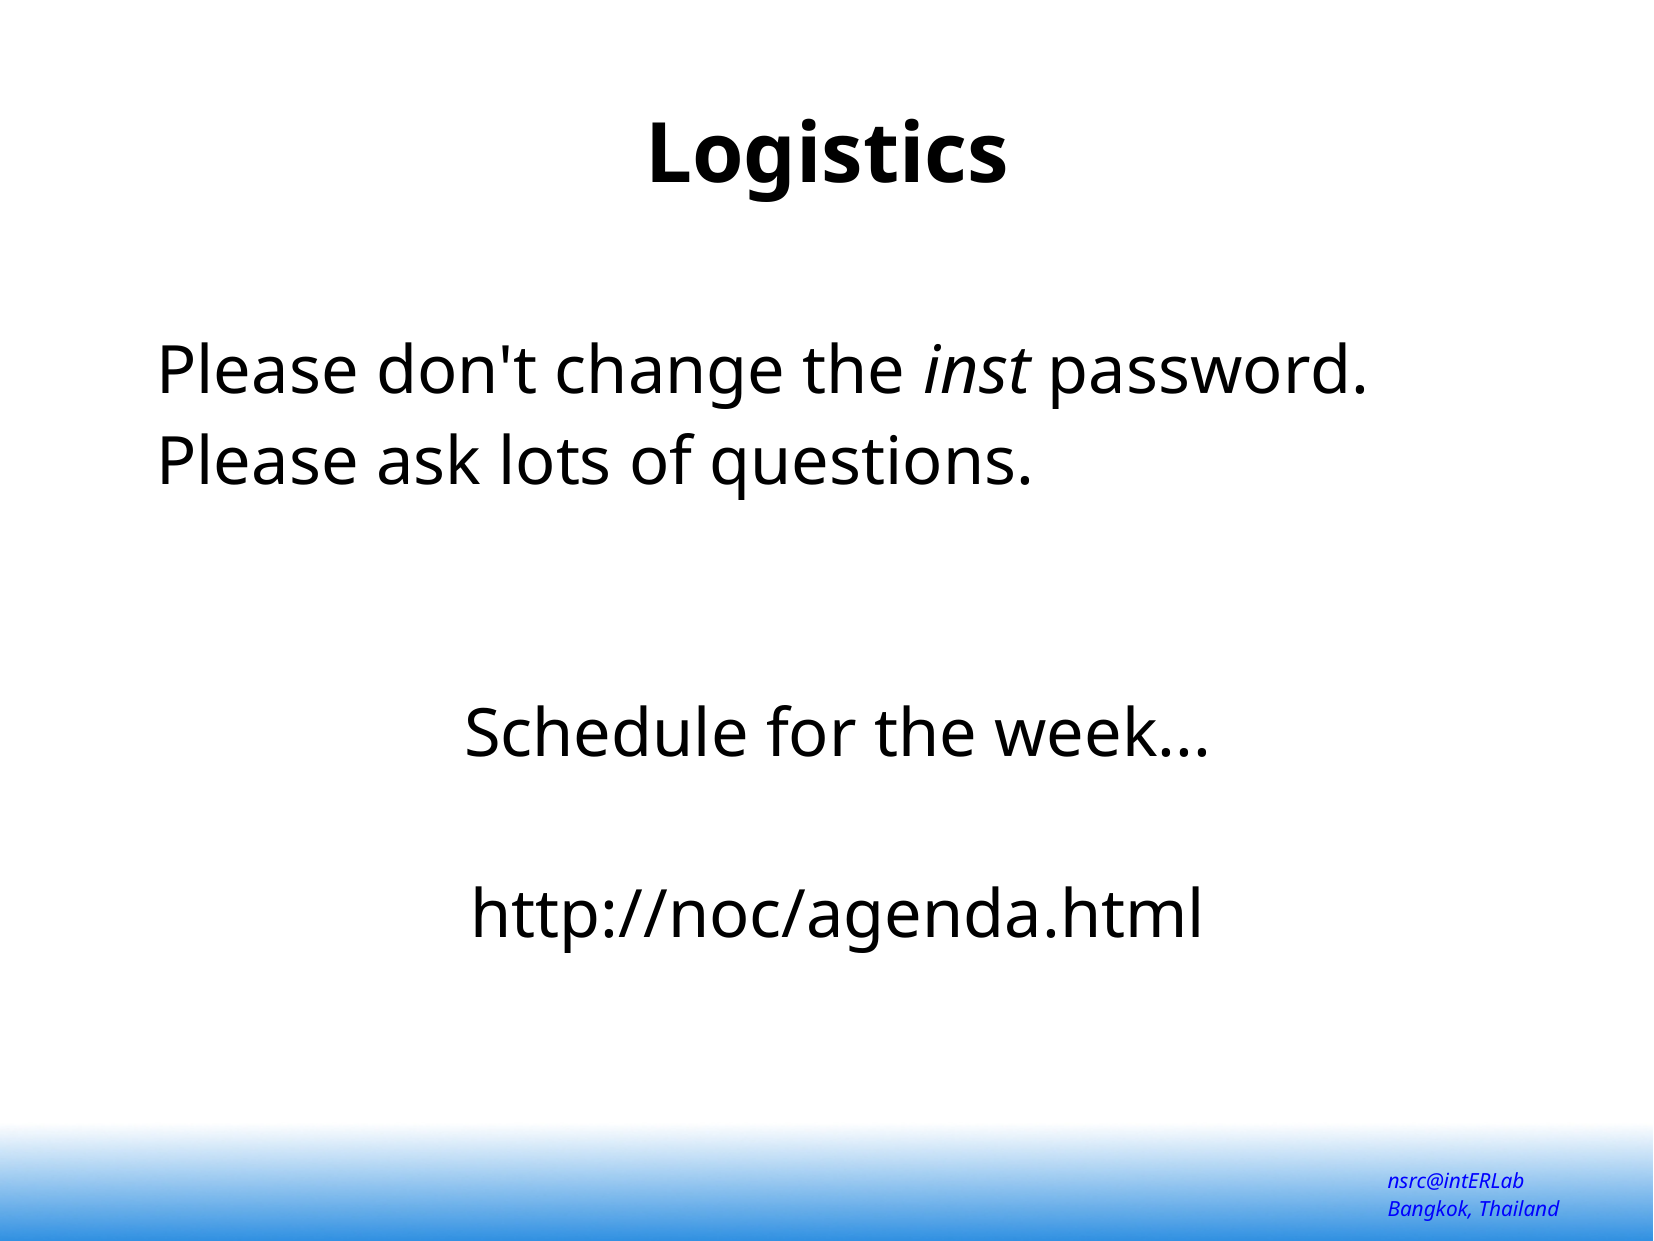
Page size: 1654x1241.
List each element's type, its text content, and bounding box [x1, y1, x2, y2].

title Logistics [121, 46, 1534, 254]
picture [0, 1122, 1653, 1241]
list Please don't change the inst password. Please ask lots of questions. Schedule for the week... http://noc/agenda.html [121, 322, 1538, 1133]
